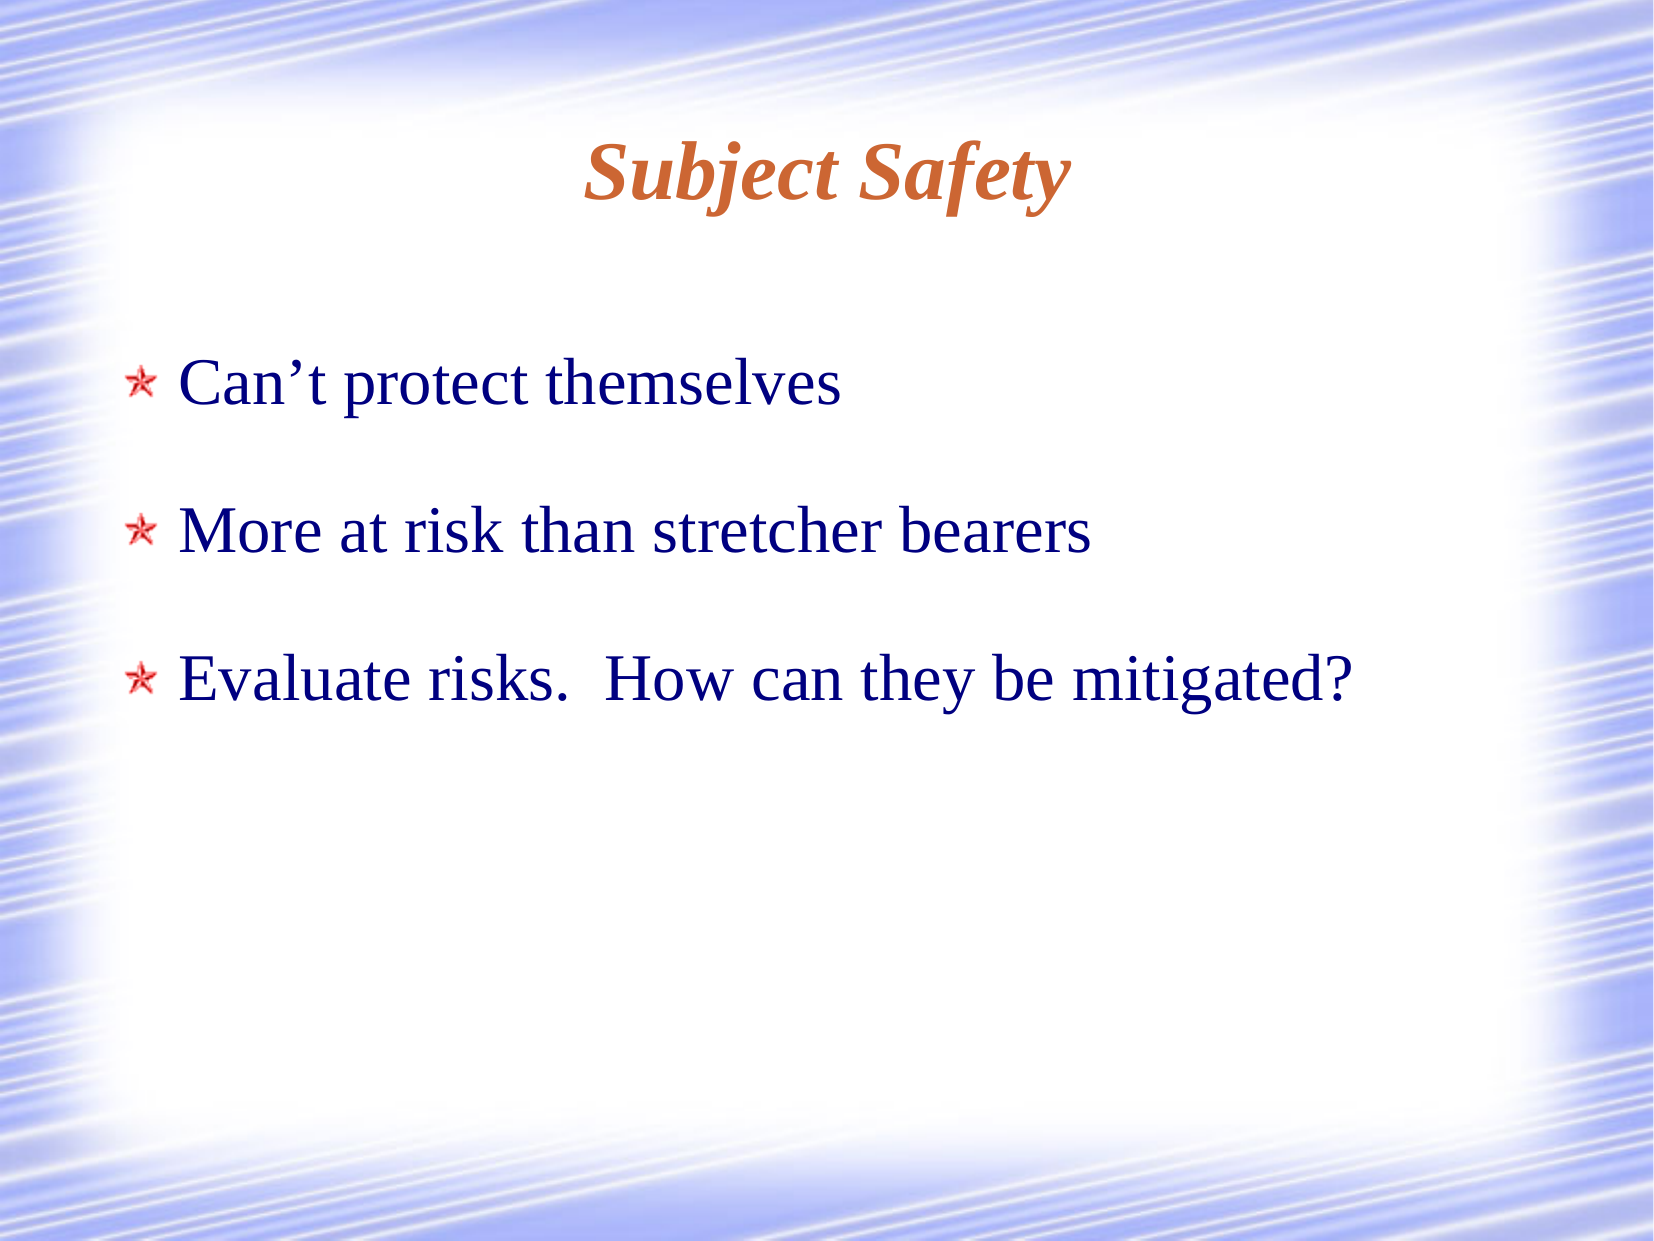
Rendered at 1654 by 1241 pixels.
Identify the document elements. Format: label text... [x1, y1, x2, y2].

picture [0, 0, 1654, 1241]
list Can’t protect themselves More at risk than stretcher bearers Evaluate risks. How can they be mitigated? [121, 344, 1534, 1065]
title Subject Safety [121, 67, 1534, 275]
